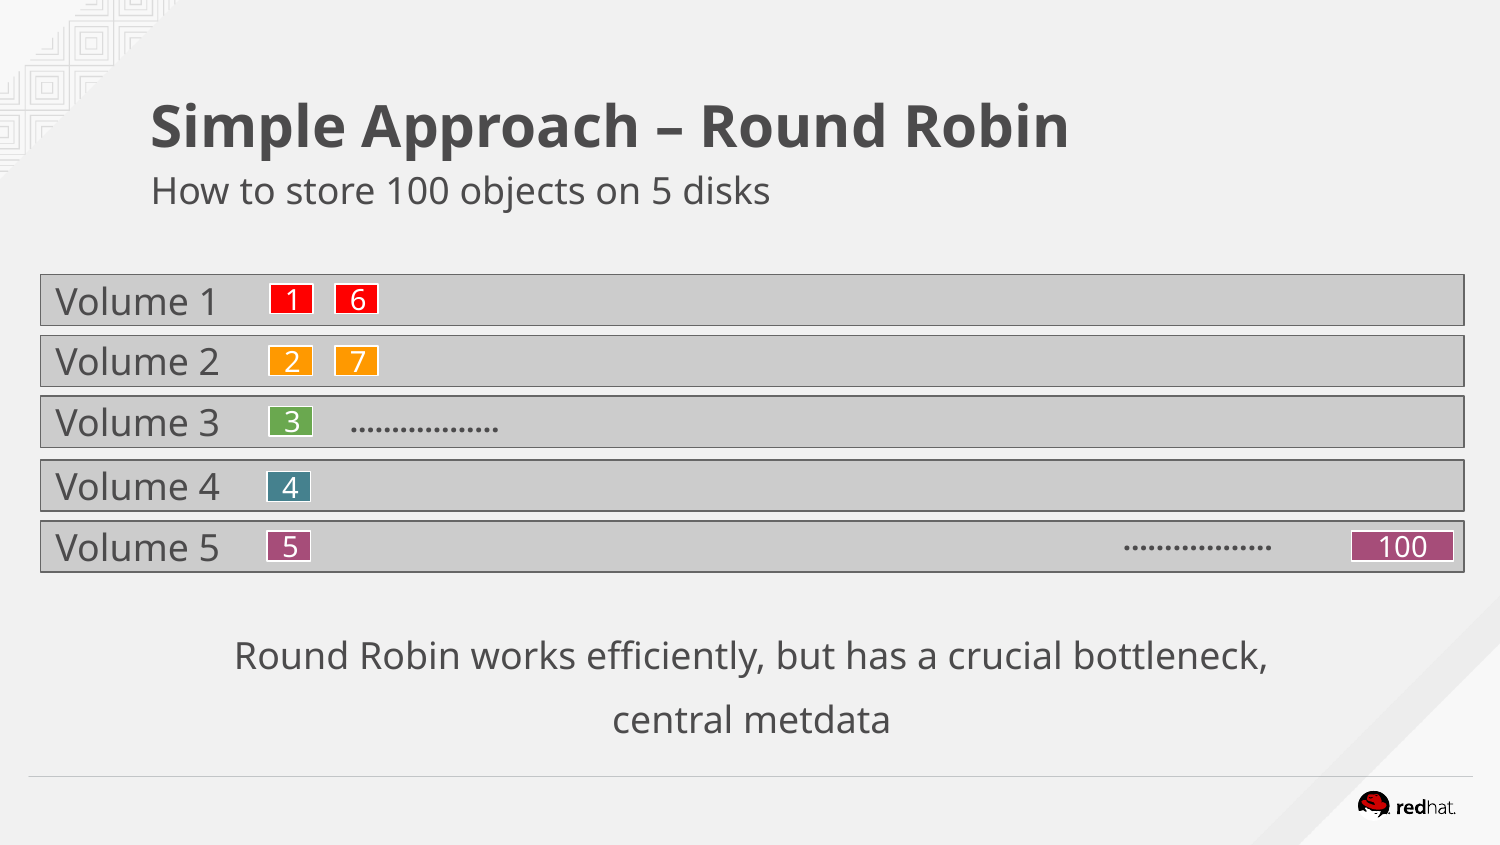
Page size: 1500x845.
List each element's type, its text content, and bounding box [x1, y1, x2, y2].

picture [0, 0, 1500, 845]
text_box 2 [269, 346, 313, 376]
text_box How to store 100 objects on 5 disks [135, 152, 1365, 207]
text_box Simple Approach – Round Robin [135, 0, 1365, 152]
text_box Volume 3 [708, 396, 1465, 448]
text_box 7 [334, 346, 379, 376]
text_box ……………… [334, 387, 708, 448]
text_box 4 [267, 471, 311, 502]
text_box Volume 5 [40, 520, 1465, 573]
text_box 1 [269, 283, 314, 314]
text_box 100 [1351, 531, 1454, 561]
text_box 3 [269, 406, 313, 437]
text_box Volume 4 [40, 460, 1465, 512]
text_box Volume 3 [40, 396, 334, 448]
text_box Round Robin works efficiently, but has a crucial bottleneck, central metdata [137, 610, 1367, 753]
text_box 6 [334, 283, 379, 314]
text_box 5 [267, 531, 311, 561]
text_box Volume 2 [40, 335, 1465, 387]
text_box ……………… [1107, 506, 1481, 567]
text_box Volume 1 [40, 274, 1465, 326]
